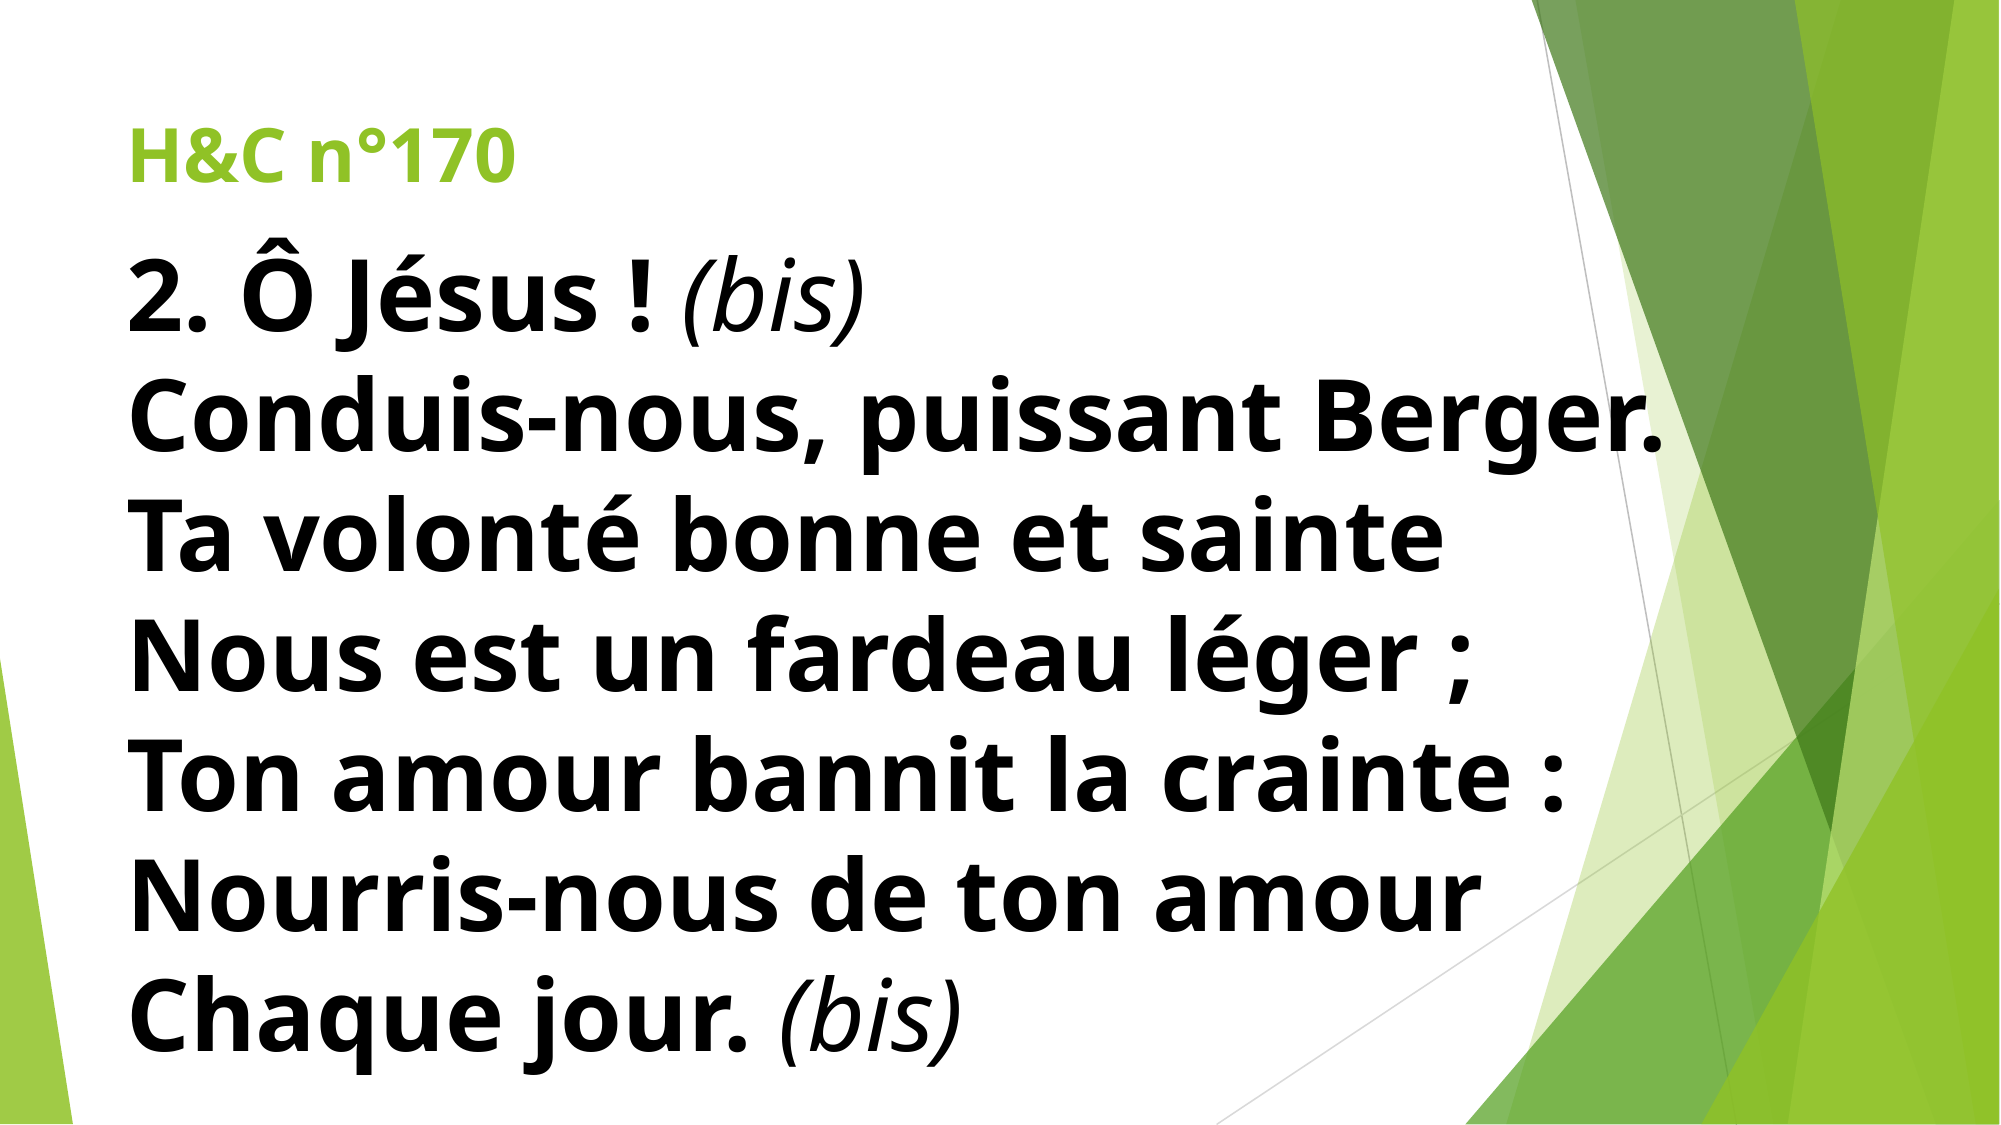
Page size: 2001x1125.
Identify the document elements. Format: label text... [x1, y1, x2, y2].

text_box 2. Ô Jésus ! (bis) Conduis-nous, puissant Berger. Ta volonté bonne et sainte Nous est un fardeau léger ; Ton amour bannit la crainte : Nourris-nous de ton amour Chaque jour. (bis) [111, 224, 1949, 1063]
text_box H&C n°170 [111, 99, 1522, 224]
